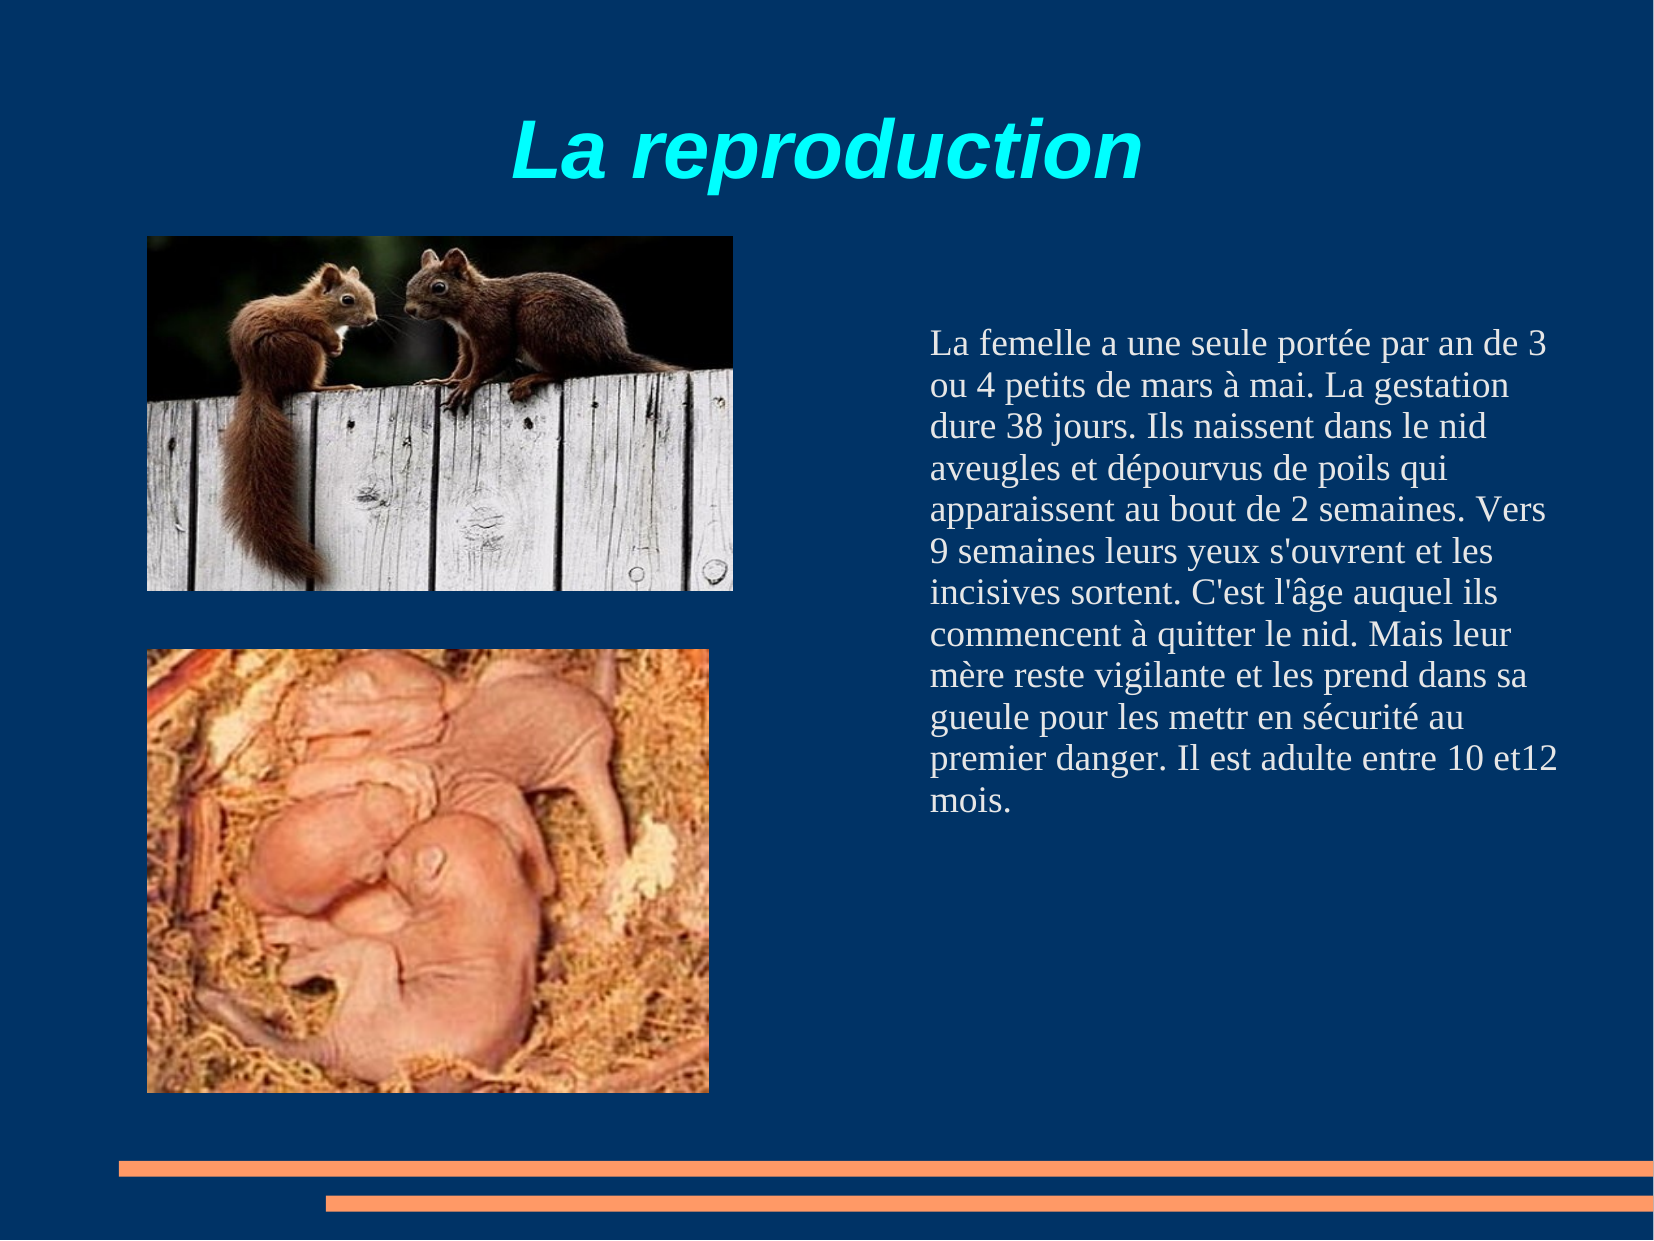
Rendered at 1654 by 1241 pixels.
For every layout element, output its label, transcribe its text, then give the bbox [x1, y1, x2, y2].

picture [147, 236, 733, 591]
picture [147, 649, 709, 1093]
list La femelle a une seule portée par an de 3 ou 4 petits de mars à mai. La gestation dure 38 jours. Ils naissent dans le nid aveugles et dépourvus de poils qui apparaissent au bout de 2 semaines. Vers 9 semaines leurs yeux s'ouvrent et les incisives sortent. C'est l'âge auquel ils commencent à quitter le nid. Mais leur mère reste vigilante et les prend dans sa gueule pour les mettr en sécurité au premier danger. Il est adulte entre 10 et12 mois. [858, 322, 1562, 1118]
title La reproduction [121, 53, 1534, 246]
